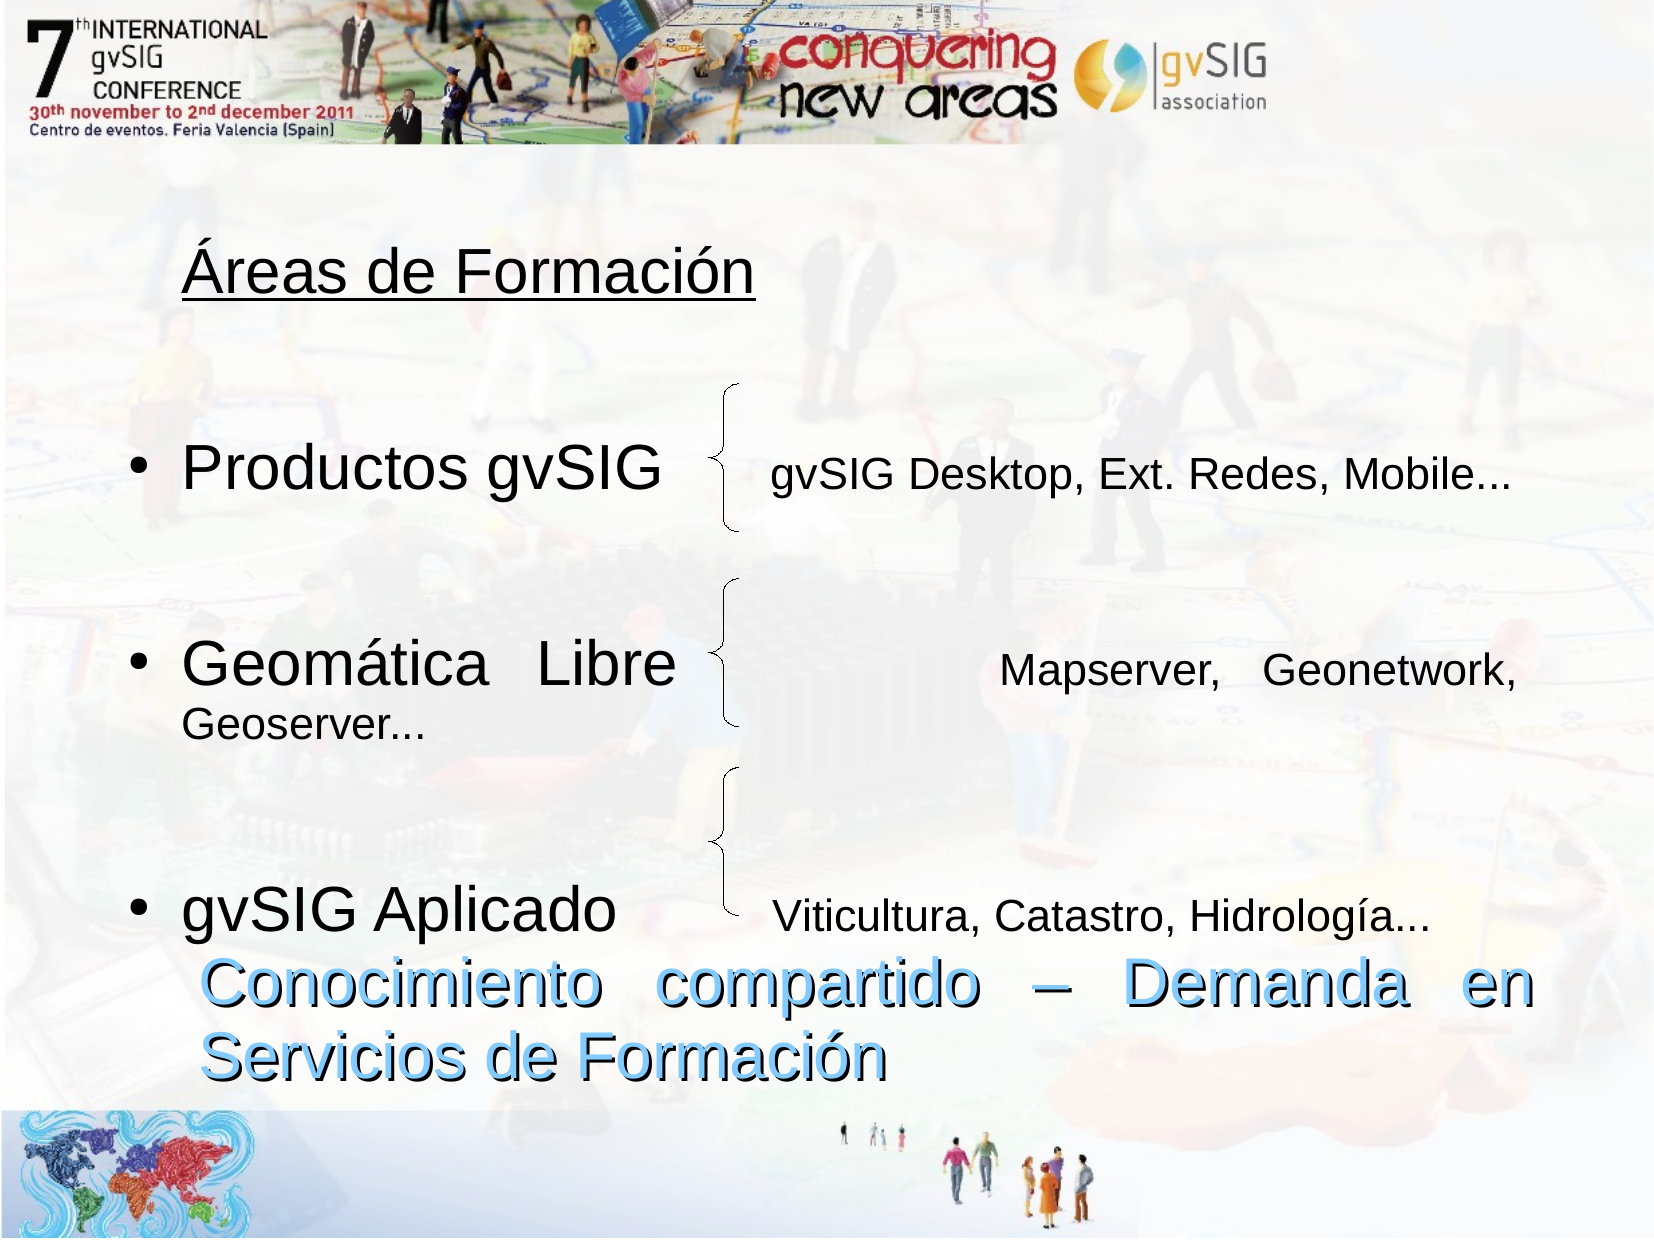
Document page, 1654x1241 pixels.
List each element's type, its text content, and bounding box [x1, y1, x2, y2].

picture [1, 0, 1654, 1238]
list Conocimiento compartido – Demanda en Servicios de Formación [135, 944, 1536, 1093]
list Áreas de Formación Productos gvSIG gvSIG Desktop, Ext. Redes, Mobile... Geomática Libre Mapserver, Geonetwork, Geoserver... gvSIG Aplicado Viticultura, Catastro, Hidrología... [118, 236, 1518, 975]
